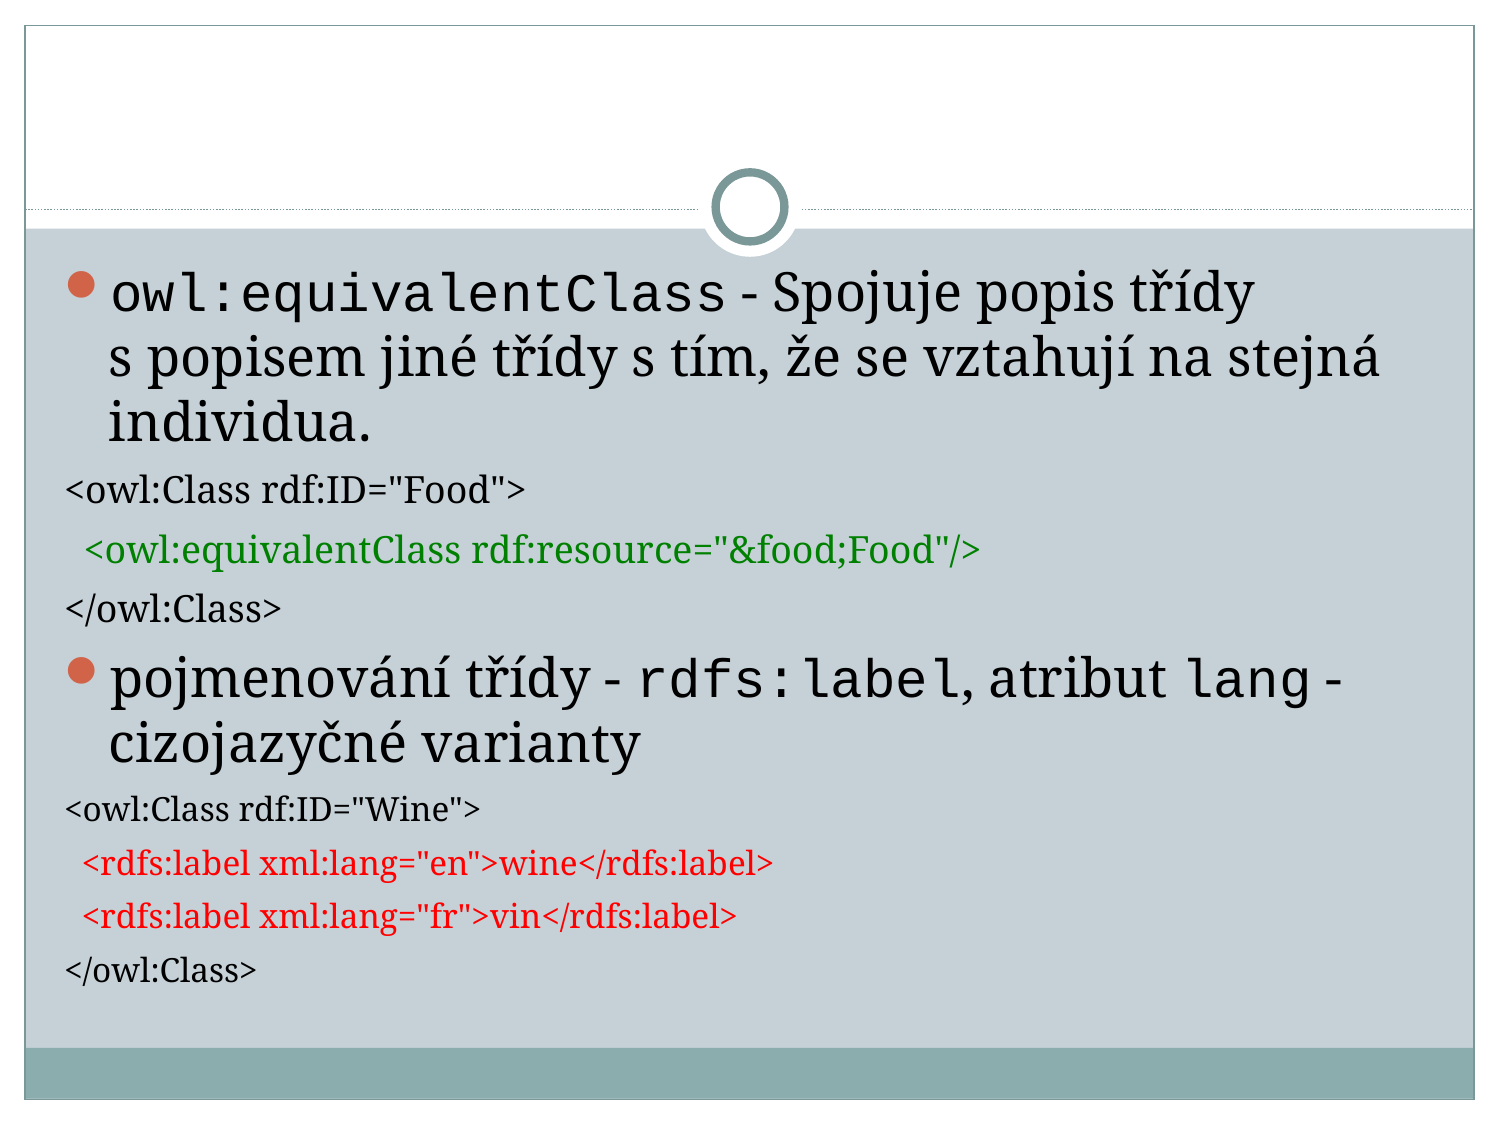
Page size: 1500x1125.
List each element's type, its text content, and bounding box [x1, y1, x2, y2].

list owl:equivalentClass - Spojuje popis třídy s popisem jiné třídy s tím, že se vztahují na stejná individua. <owl:Class rdf:ID="Food"> <owl:equivalentClass rdf:resource="&food;Food"/> </owl:Class> pojmenování třídy - rdfs:label, atribut lang - cizojazyčné varianty <owl:Class rdf:ID="Wine"> <rdfs:label xml:lang="en">wine</rdfs:label> <rdfs:label xml:lang="fr">vin</rdfs:label> </owl:Class> [49, 249, 1450, 1006]
